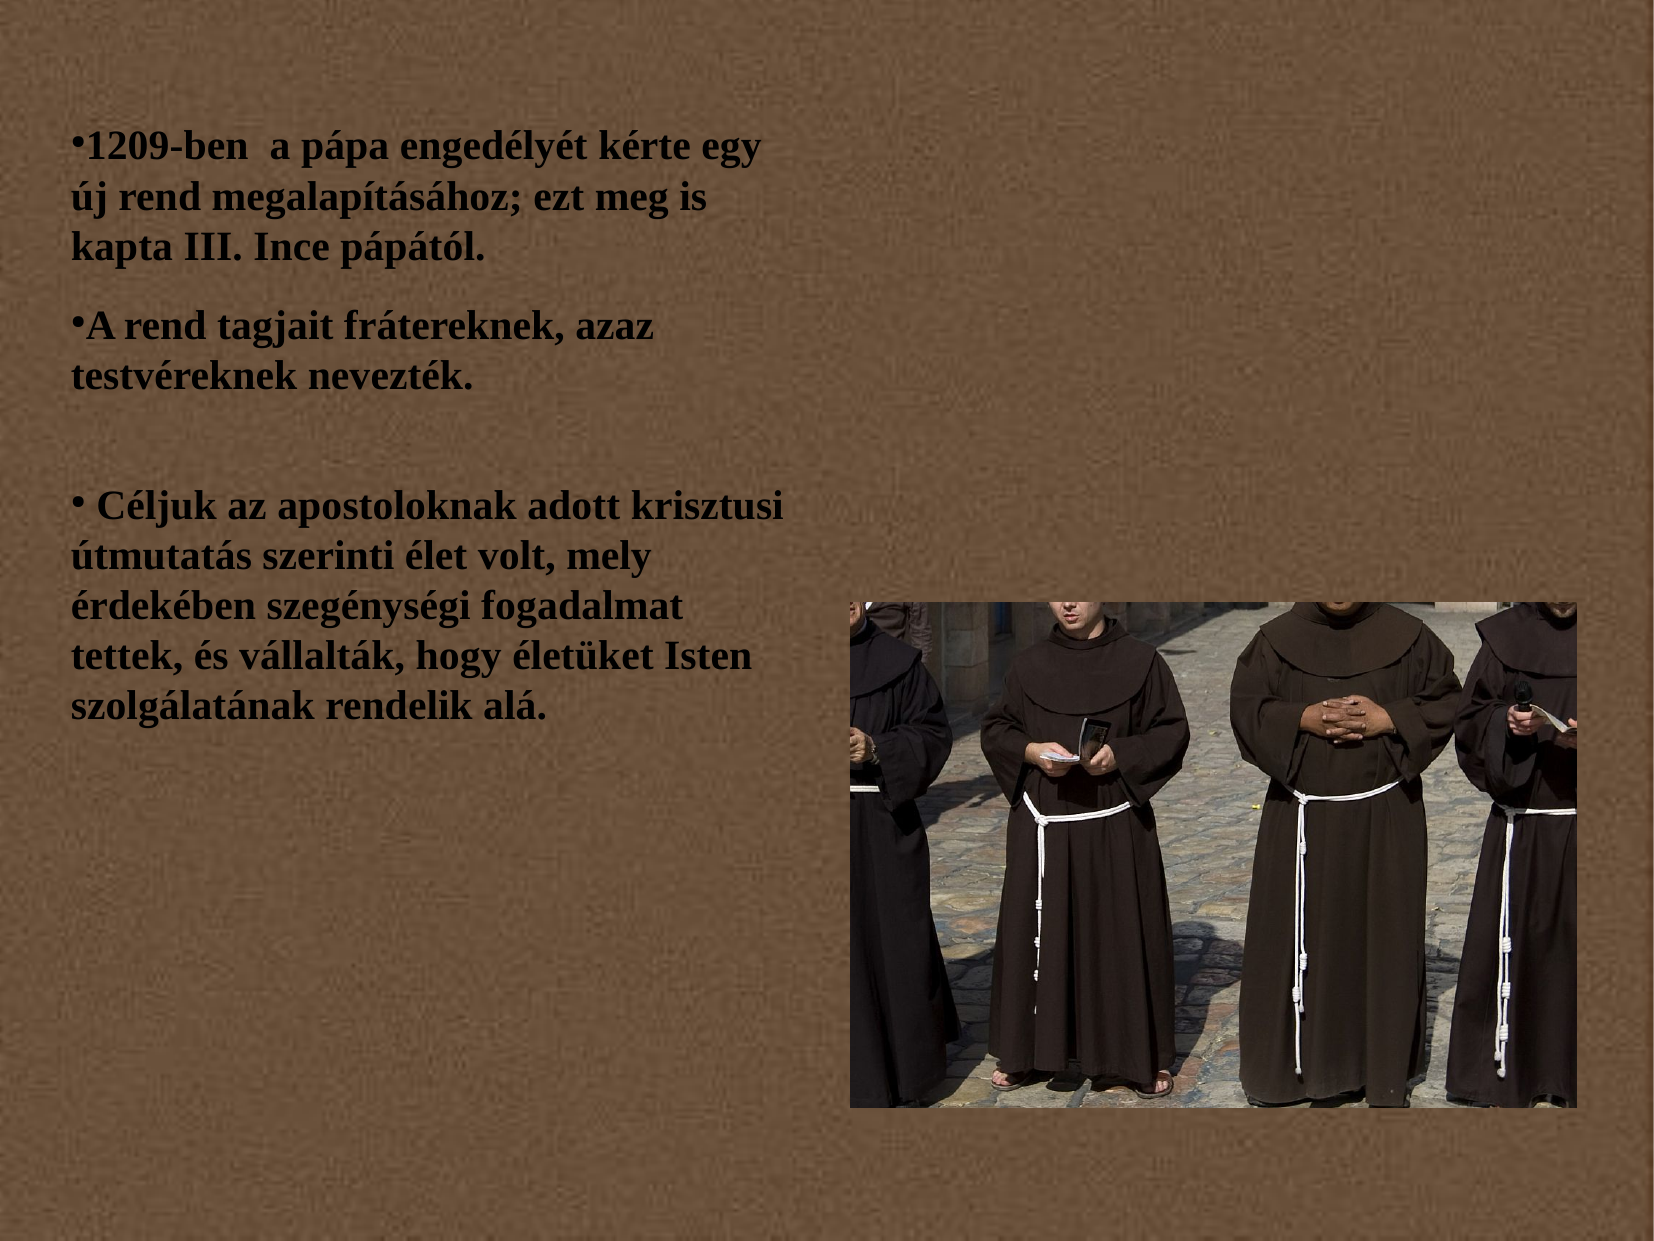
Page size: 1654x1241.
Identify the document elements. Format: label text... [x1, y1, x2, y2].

list 1209-ben a pápa engedélyét kérte egy új rend megalapításához; ezt meg is kapta III. Ince pápától. A rend tagjait frátereknek, azaz testvéreknek nevezték. Céljuk az apostoloknak adott krisztusi útmutatás szerinti élet volt, mely érdekében szegénységi fogadalmat tettek, és vállalták, hogy életüket Isten szolgálatának rendelik alá. [70, 118, 798, 937]
picture [850, 602, 1577, 1108]
